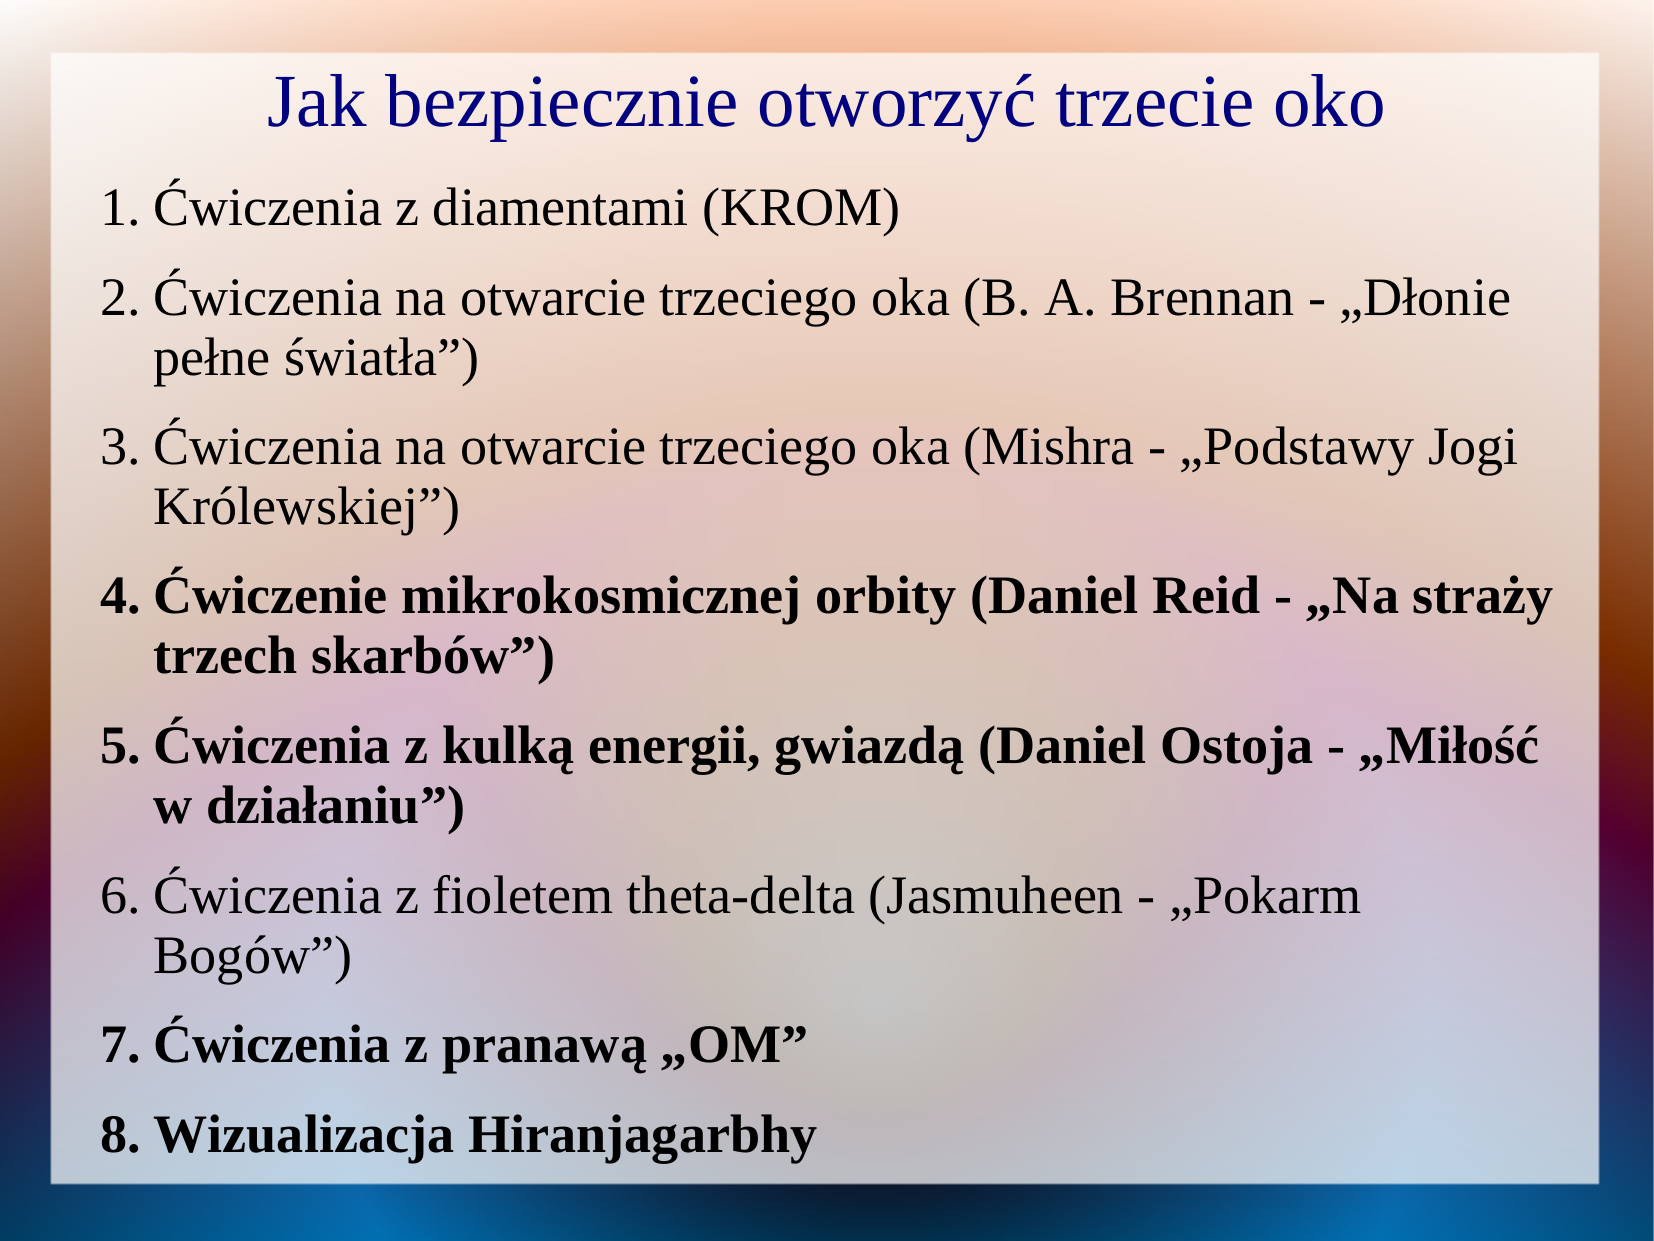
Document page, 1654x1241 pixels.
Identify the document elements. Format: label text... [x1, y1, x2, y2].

title Jak bezpiecznie otworzyć trzecie oko [82, 55, 1571, 148]
list Ćwiczenia z diamentami (KROM) Ćwiczenia na otwarcie trzeciego oka (B. A. Brennan - „Dłonie pełne światła”) Ćwiczenia na otwarcie trzeciego oka (Mishra - „Podstawy Jogi Królewskiej”) Ćwiczenie mikrokosmicznej orbity (Daniel Reid - „Na straży trzech skarbów”) Ćwiczenia z kulką energii, gwiazdą (Daniel Ostoja - „Miłość w działaniu”) Ćwiczenia z fioletem theta-delta (Jasmuheen - „Pokarm Bogów”) Ćwiczenia z pranawą „OM” Wizualizacja Hiranjagarbhy [82, 177, 1571, 1182]
picture [0, 0, 1654, 1241]
